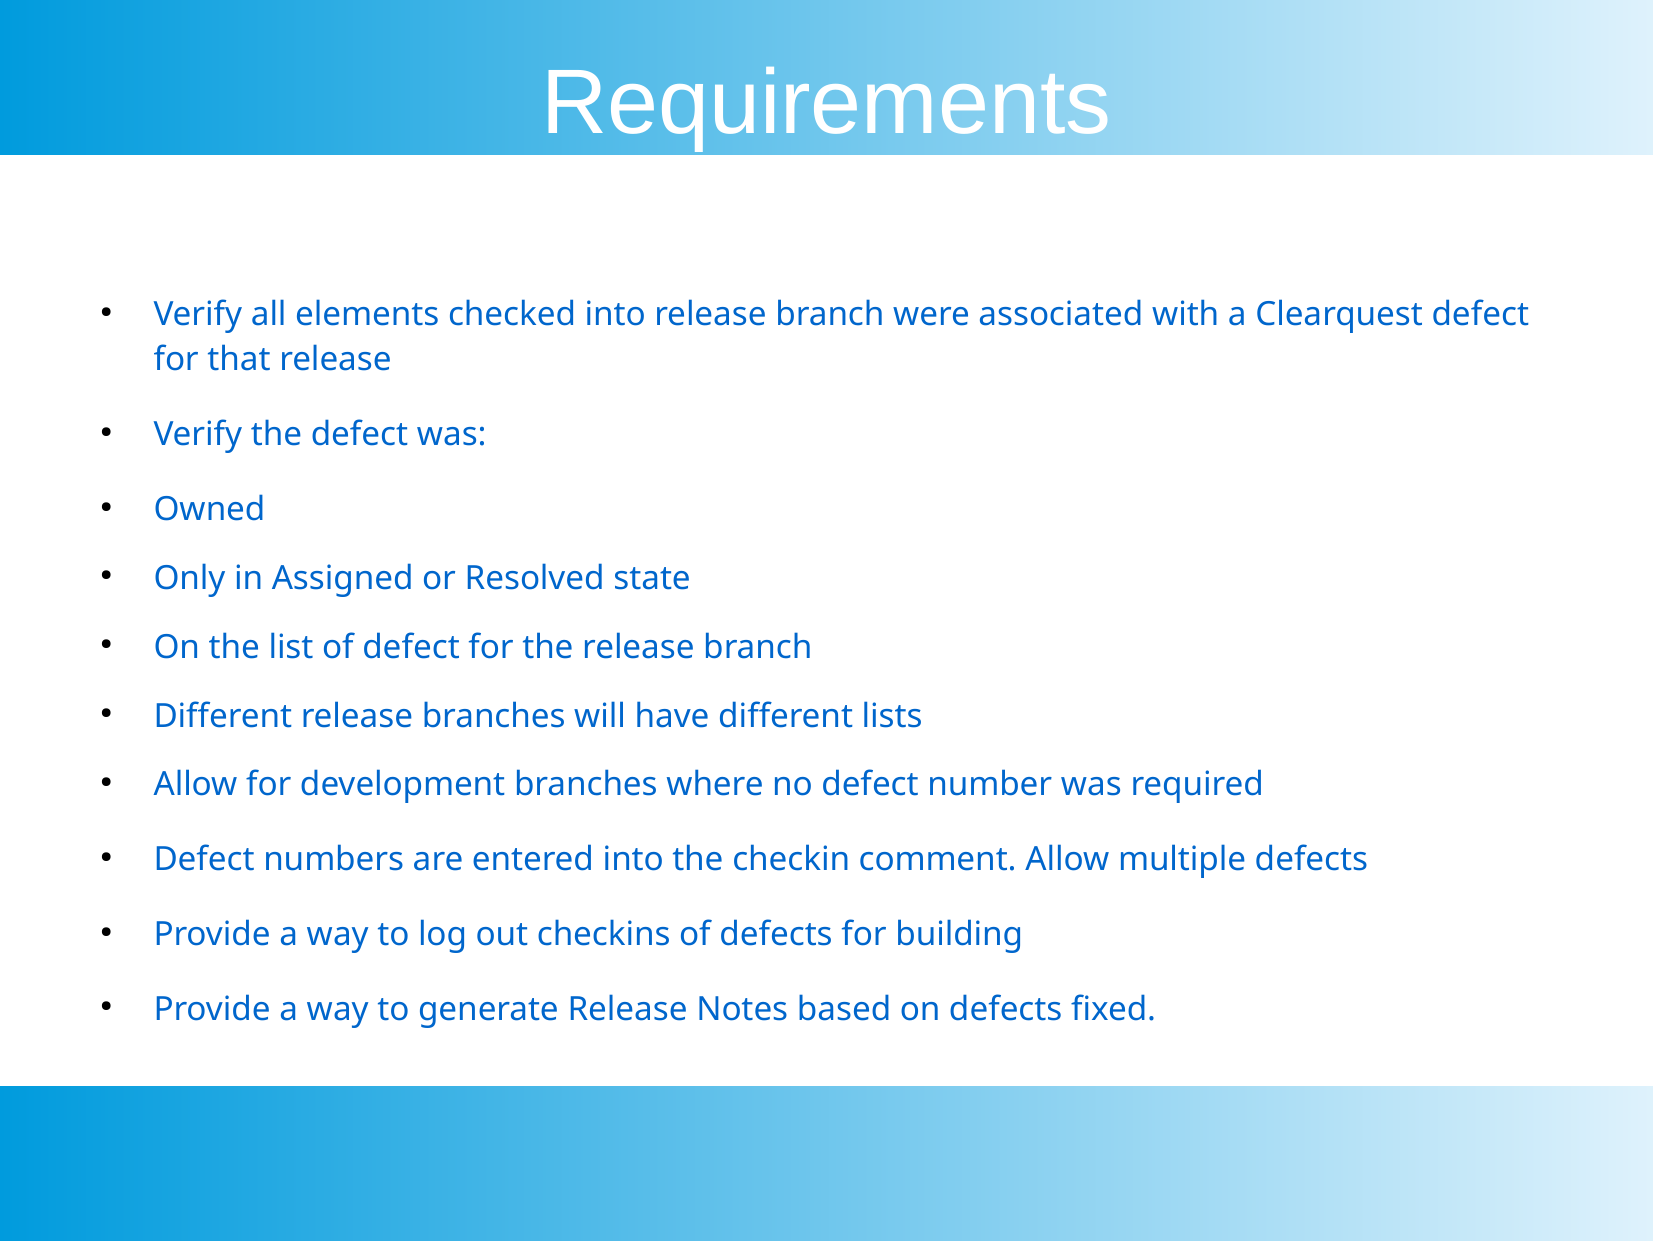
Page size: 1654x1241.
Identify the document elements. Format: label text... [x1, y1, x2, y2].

title Requirements [82, 49, 1571, 155]
list Verify all elements checked into release branch were associated with a Clearquest defect for that release Verify the defect was: Owned Only in Assigned or Resolved state On the list of defect for the release branch Different release branches will have different lists Allow for development branches where no defect number was required Defect numbers are entered into the checkin comment. Allow multiple defects Provide a way to log out checkins of defects for building Provide a way to generate Release Notes based on defects fixed. [82, 290, 1571, 1010]
